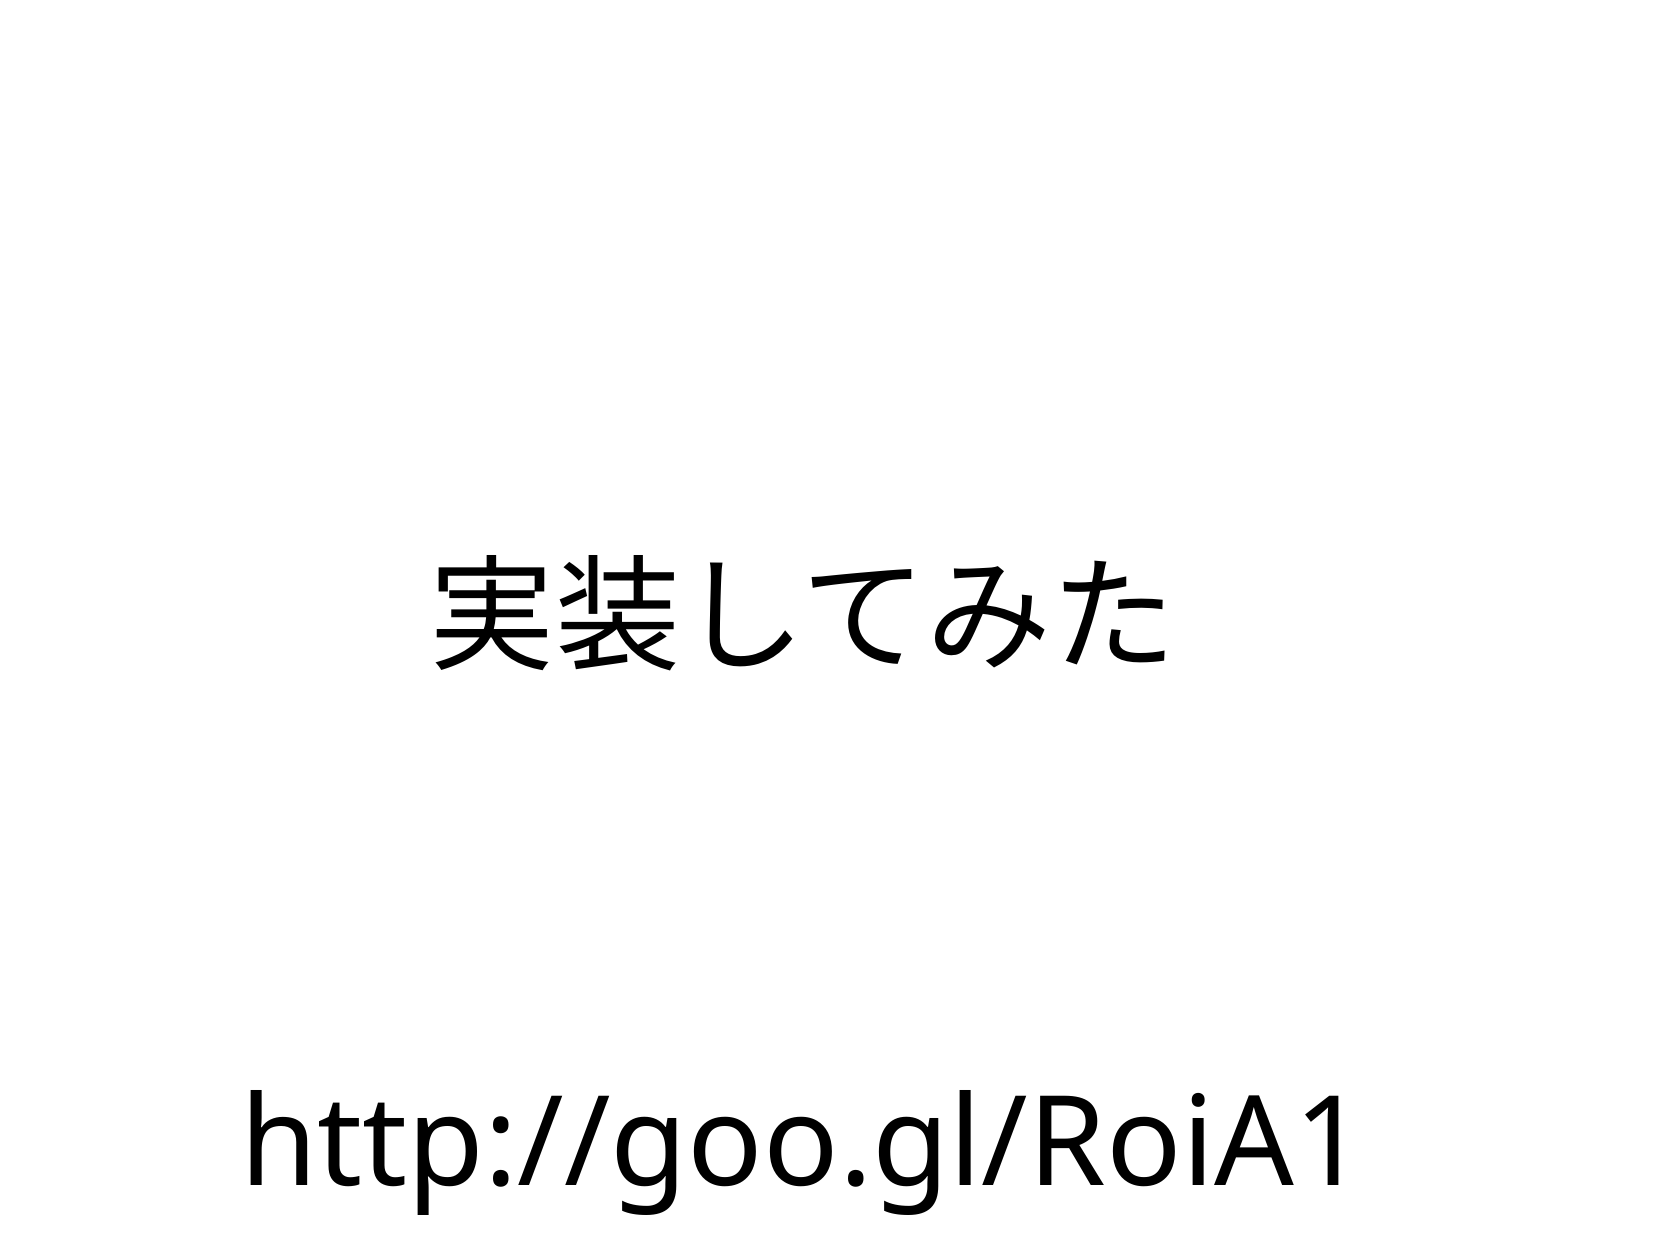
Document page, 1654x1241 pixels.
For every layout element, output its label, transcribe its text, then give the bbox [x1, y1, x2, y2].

title http://goo.gl/RoiA1 [59, 1033, 1548, 1241]
title 実装してみた [59, 501, 1548, 710]
